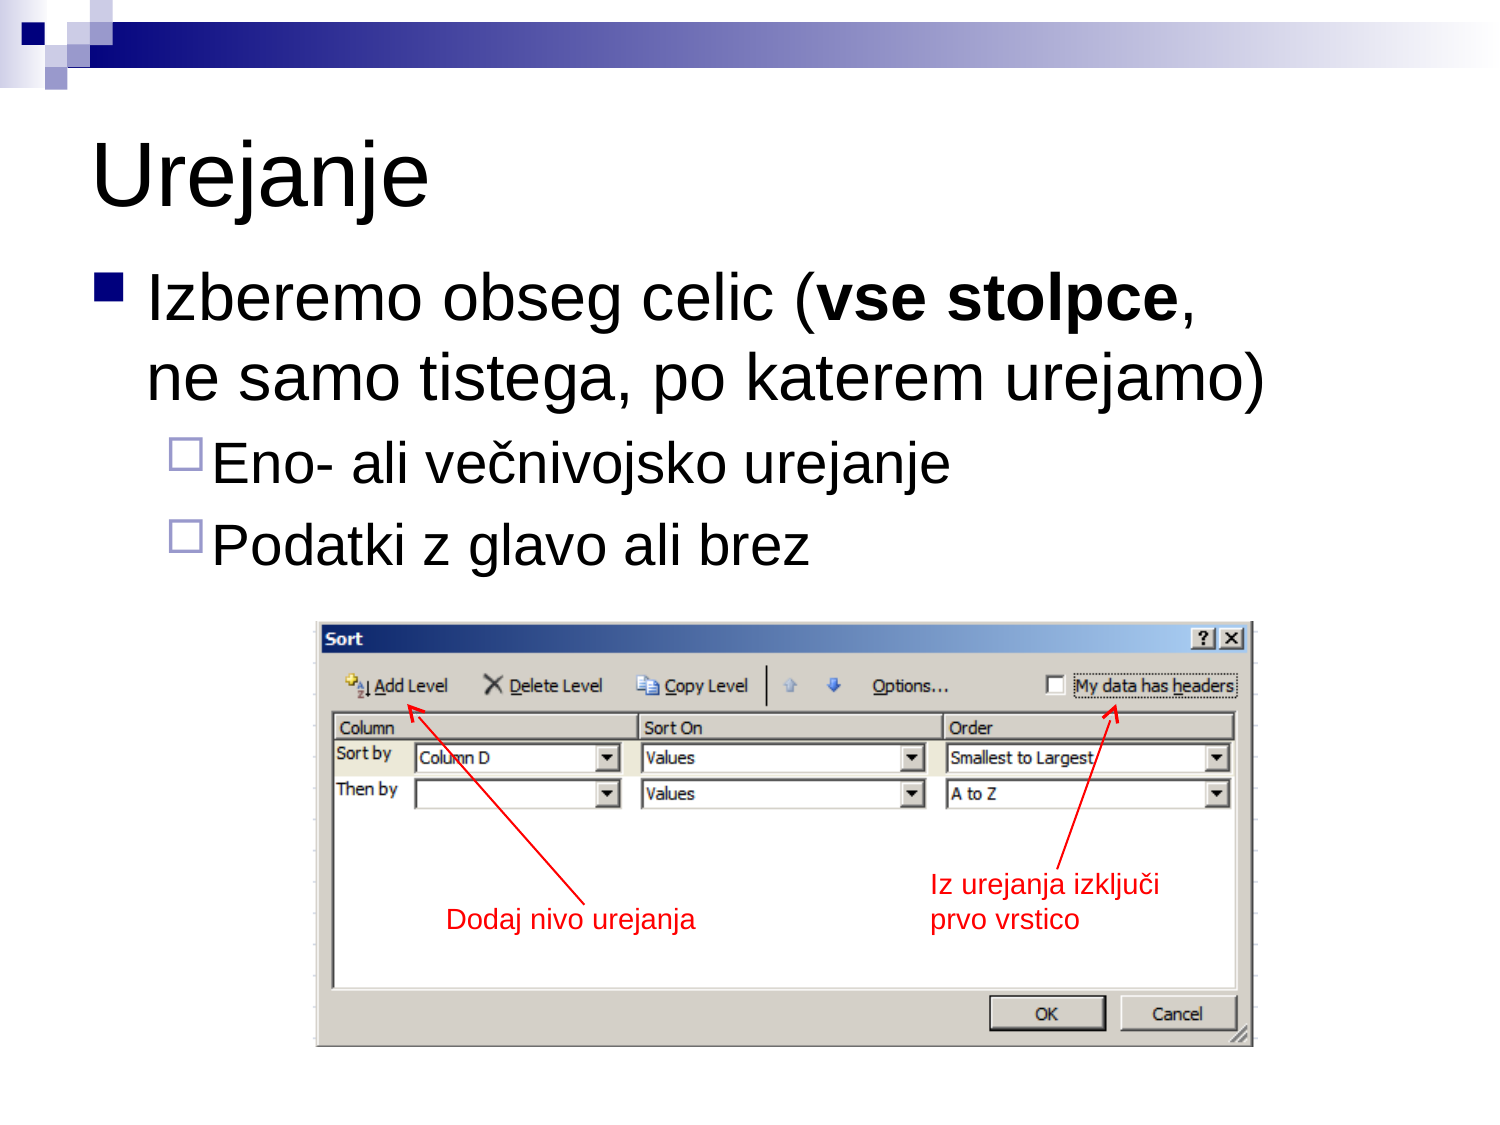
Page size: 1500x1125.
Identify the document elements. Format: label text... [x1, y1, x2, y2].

text_box [1061, 703, 1117, 857]
title Urejanje [75, 105, 1425, 235]
text_box [407, 703, 574, 893]
text_box Dodaj nivo urejanja [431, 893, 739, 943]
list Izberemo obseg celic (vse stolpce, ne samo tistega, po katerem urejamo) Eno- ali večnivojsko urejanje Podatki z glavo ali brez [75, 246, 1294, 598]
text_box Iz urejanja izključi prvo vrstico [915, 857, 1211, 943]
picture [312, 621, 1258, 1047]
